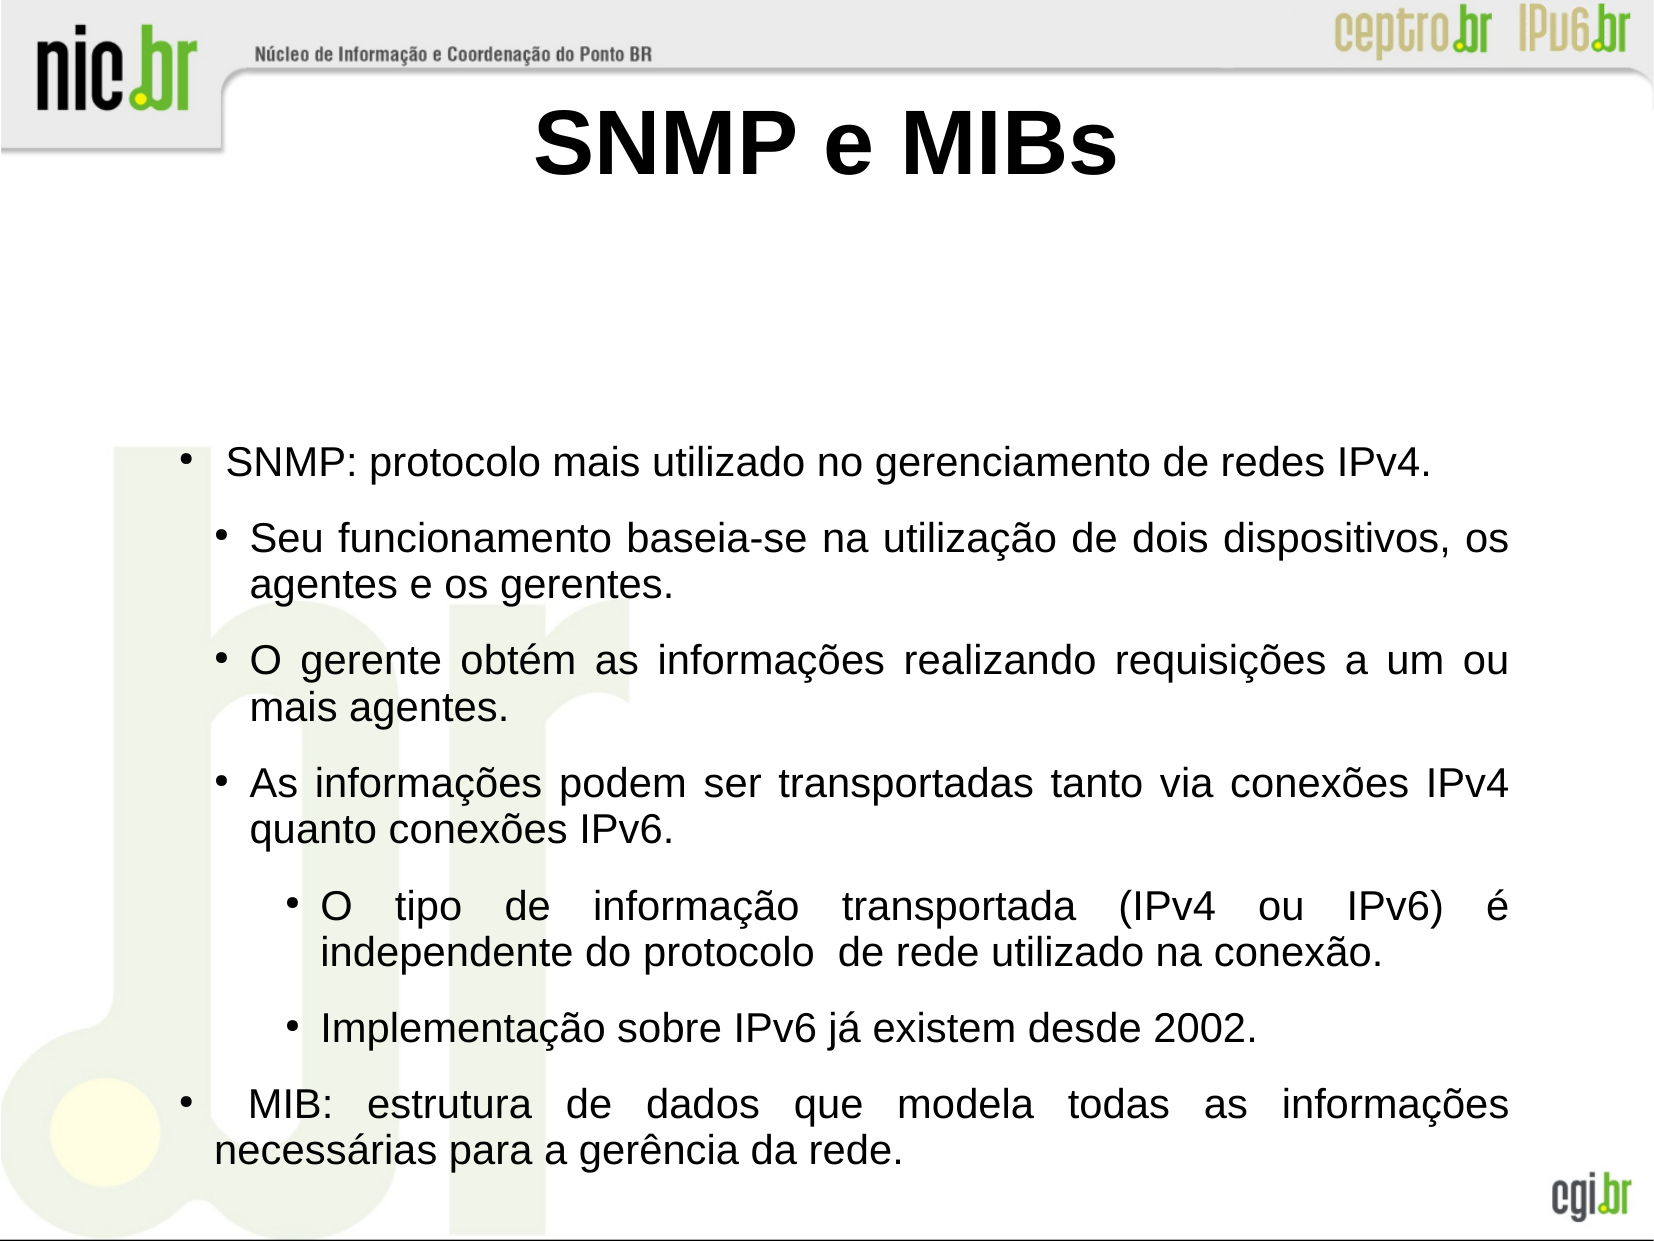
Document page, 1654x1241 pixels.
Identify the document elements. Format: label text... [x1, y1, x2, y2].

text_box SNMP: protocolo mais utilizado no gerenciamento de redes IPv4. Seu funcionamento baseia-se na utilização de dois dispositivos, os agentes e os gerentes. O gerente obtém as informações realizando requisições a um ou mais agentes. As informações podem ser transportadas tanto via conexões IPv4 quanto conexões IPv6. O tipo de informação transportada (IPv4 ou IPv6) é independente do protocolo de rede utilizado na conexão. Implementação sobre IPv6 já existem desde 2002. MIB: estrutura de dados que modela todas as informações necessárias para a gerência da rede. [128, 431, 1526, 572]
text_box SNMP e MIBs [103, 85, 1551, 204]
picture [0, 0, 1654, 1241]
